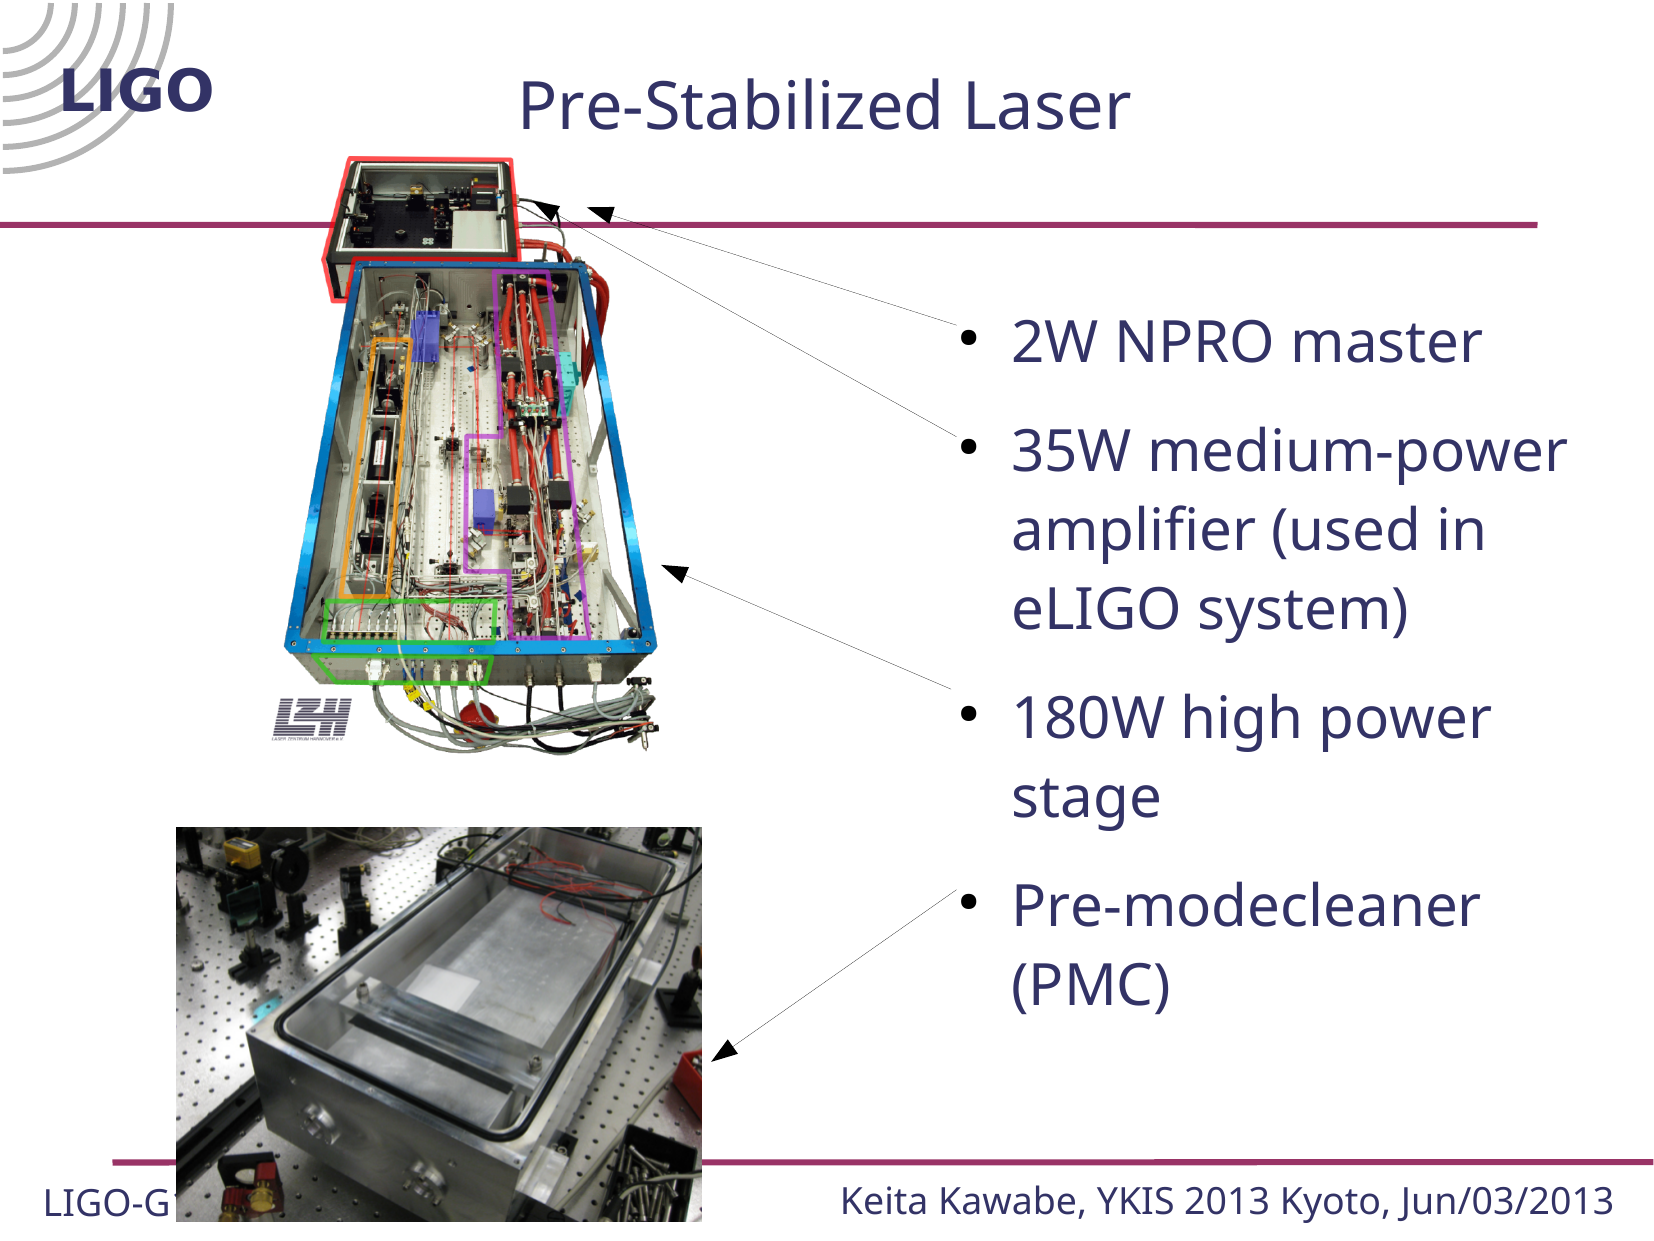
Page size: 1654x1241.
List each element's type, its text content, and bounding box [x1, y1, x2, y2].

list 2W NPRO master 35W medium-power amplifier (used in eLIGO system) 180W high power stage Pre-modecleaner (PMC) [940, 300, 1595, 1020]
title Pre-Stabilized Laser [187, 0, 1463, 208]
picture [258, 156, 669, 758]
picture [175, 826, 703, 1223]
